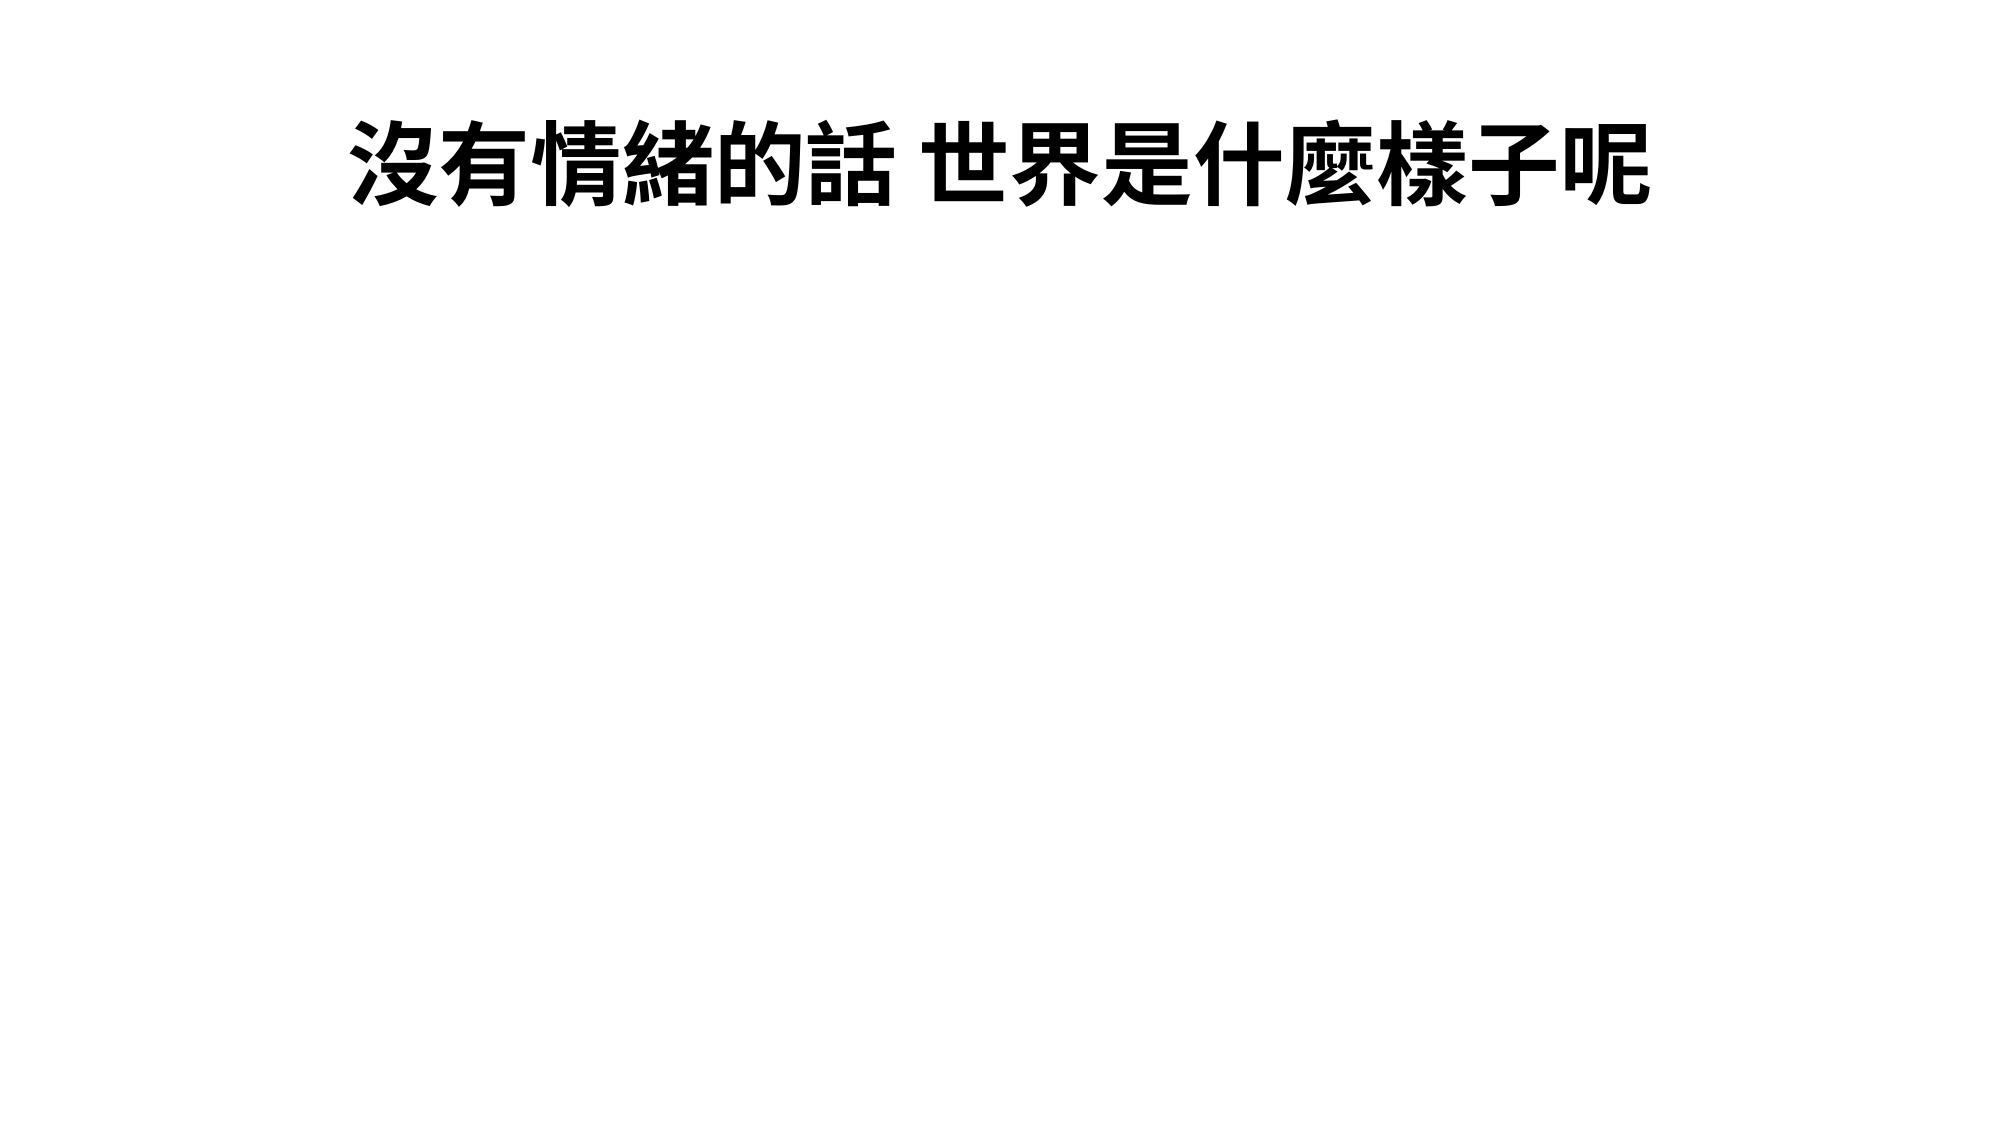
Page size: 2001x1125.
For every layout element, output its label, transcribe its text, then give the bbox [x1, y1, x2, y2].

title 沒有情緒的話 世界是什麼樣子呢 [137, 59, 1863, 278]
